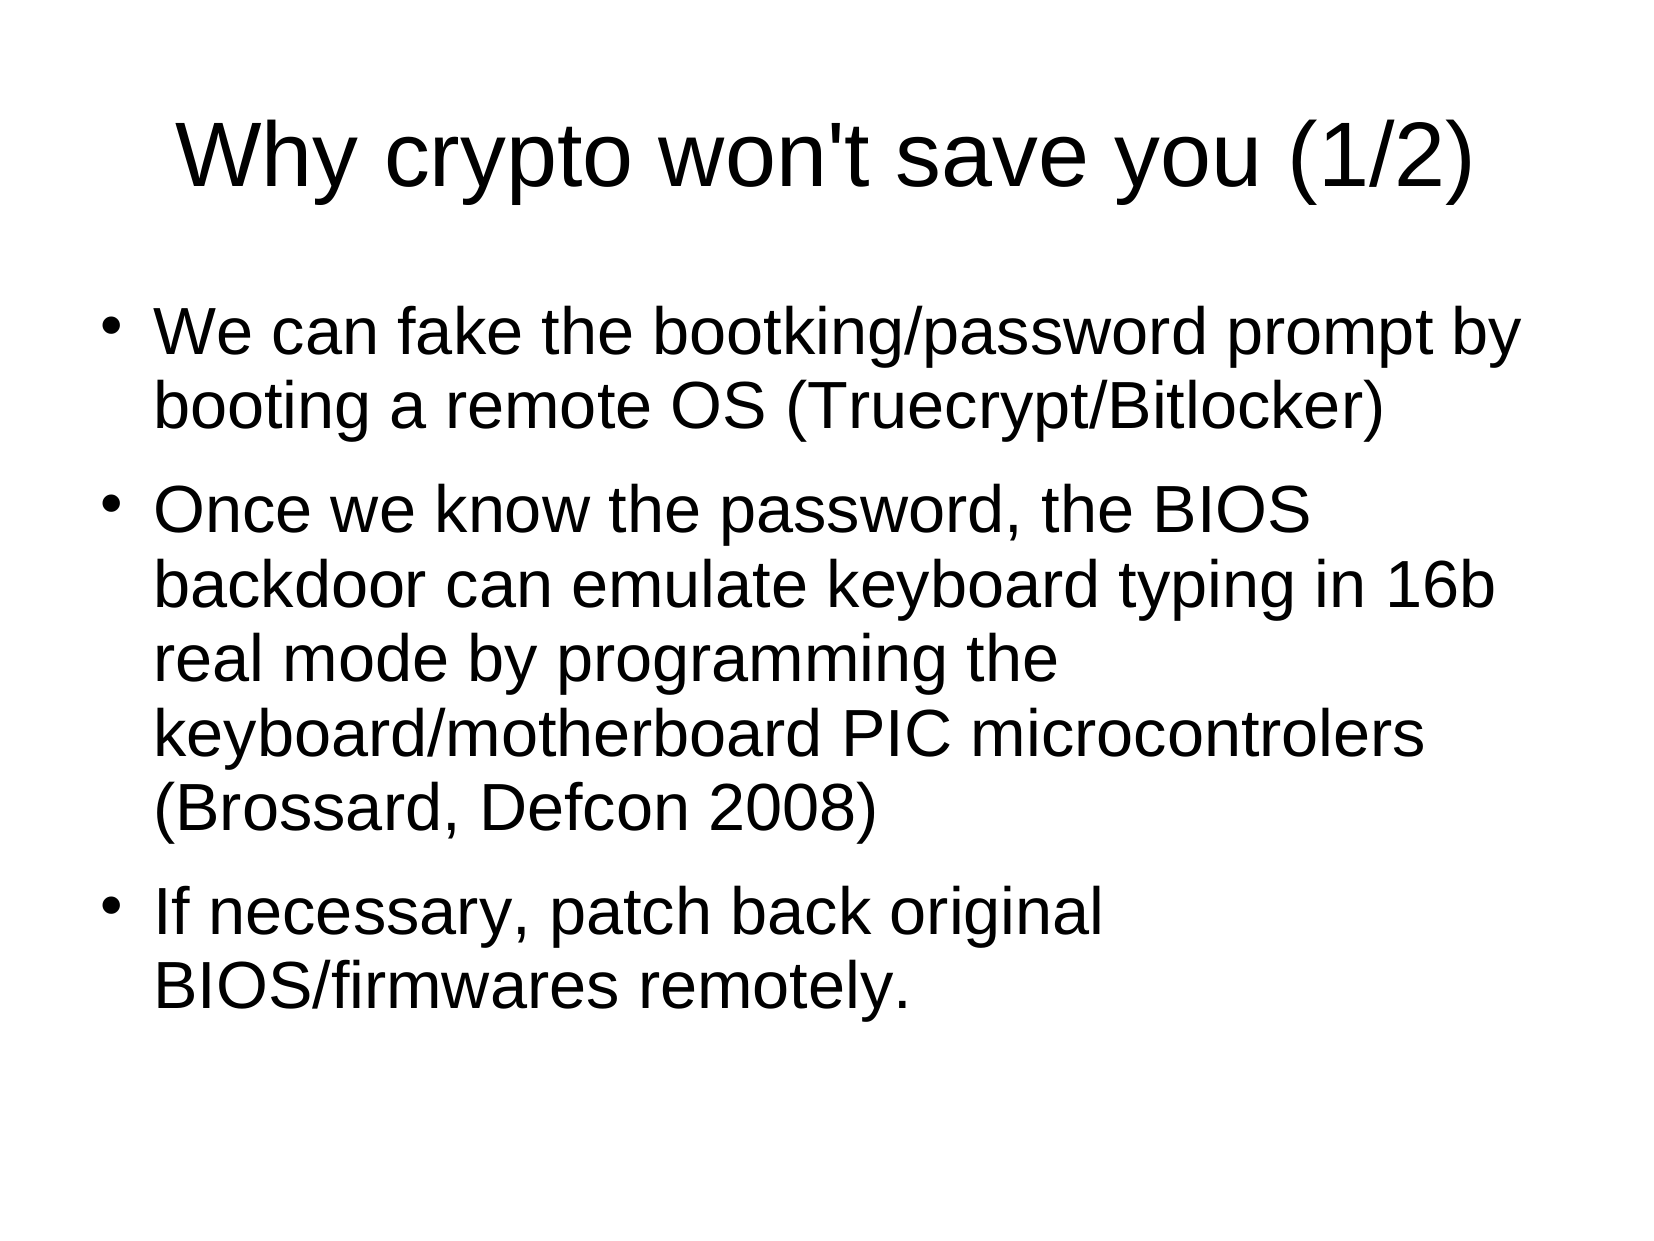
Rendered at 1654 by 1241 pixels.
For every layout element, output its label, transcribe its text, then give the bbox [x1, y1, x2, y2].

list We can fake the bootking/password prompt by booting a remote OS (Truecrypt/Bitlocker) Once we know the password, the BIOS backdoor can emulate keyboard typing in 16b real mode by programming the keyboard/motherboard PIC microcontrolers (Brossard, Defcon 2008) If necessary, patch back original BIOS/firmwares remotely. [82, 290, 1571, 1109]
title Why crypto won't save you (1/2) [82, 49, 1571, 257]
